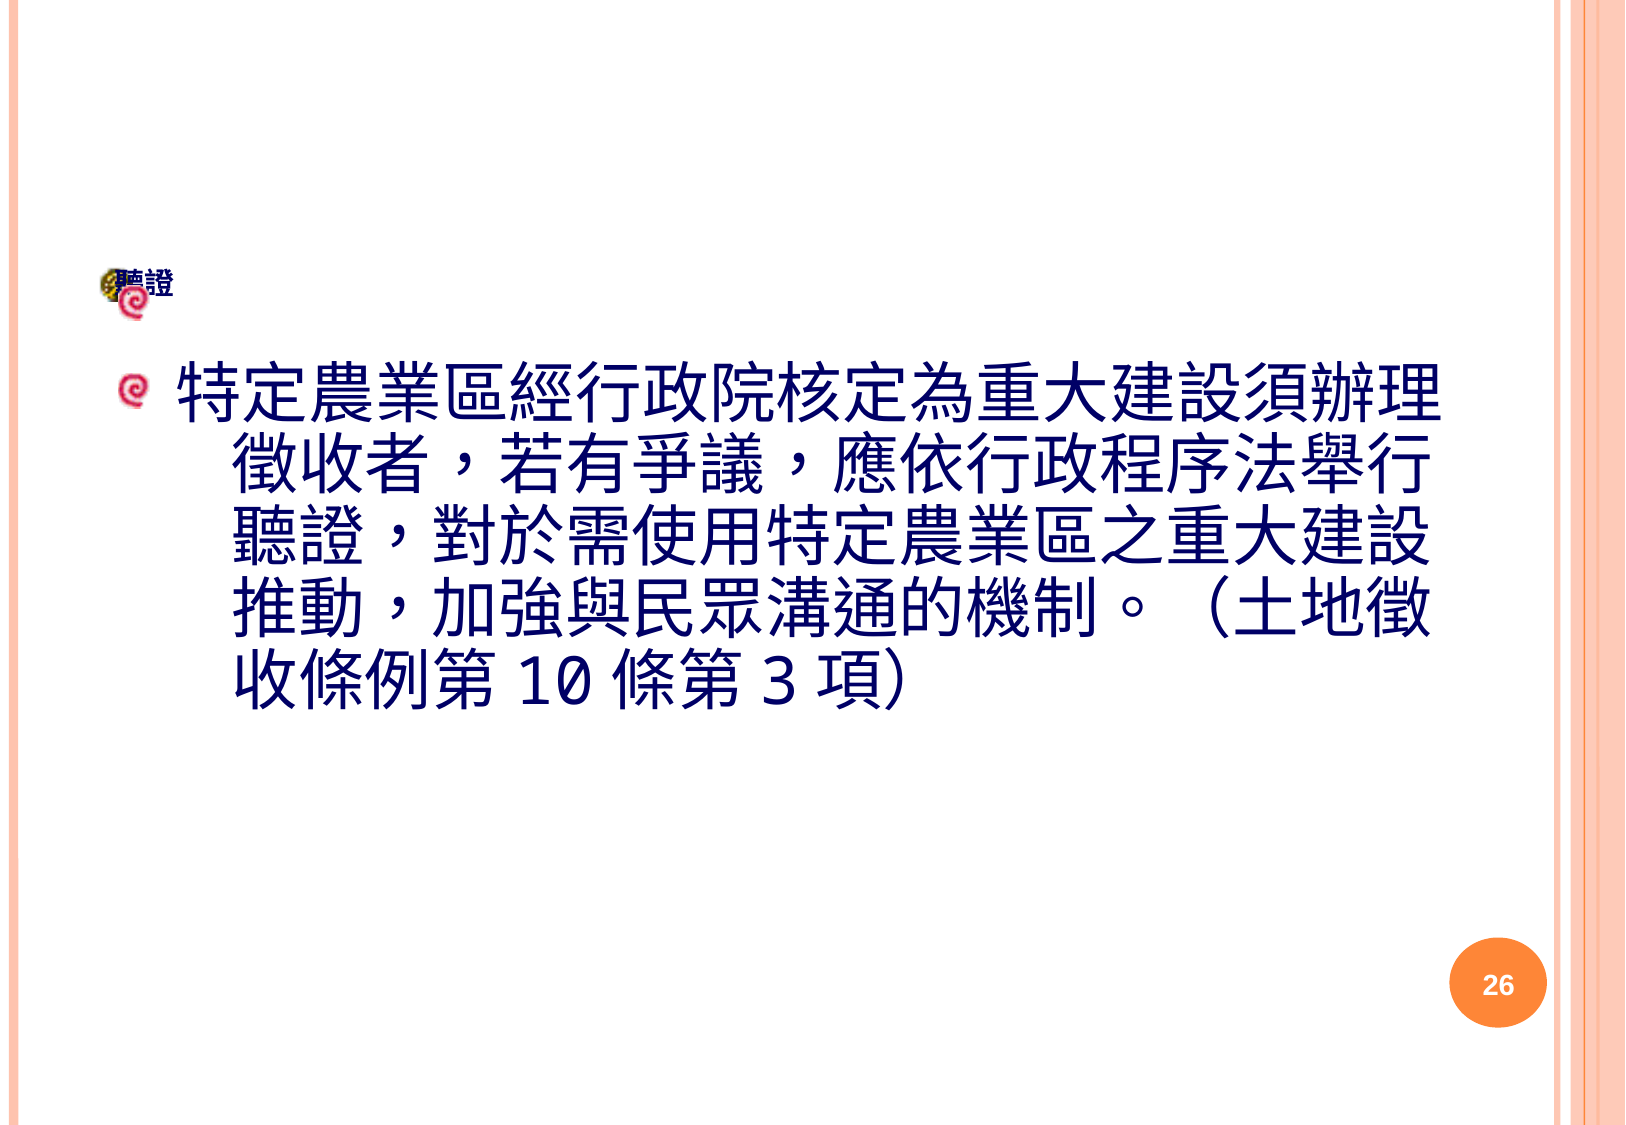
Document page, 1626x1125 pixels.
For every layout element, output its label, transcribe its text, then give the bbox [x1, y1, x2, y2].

list 聽證 [44, 125, 1522, 303]
text_box 特定農業區經行政院核定為重大建設須辦理徵收者，若有爭議，應依行政程序法舉行聽證，對於需使用特定農業區之重大建設推動，加強與民眾溝通的機制。（土地徵收條例第10條第3項） [104, 255, 1497, 917]
text_box [1444, 940, 1553, 1027]
